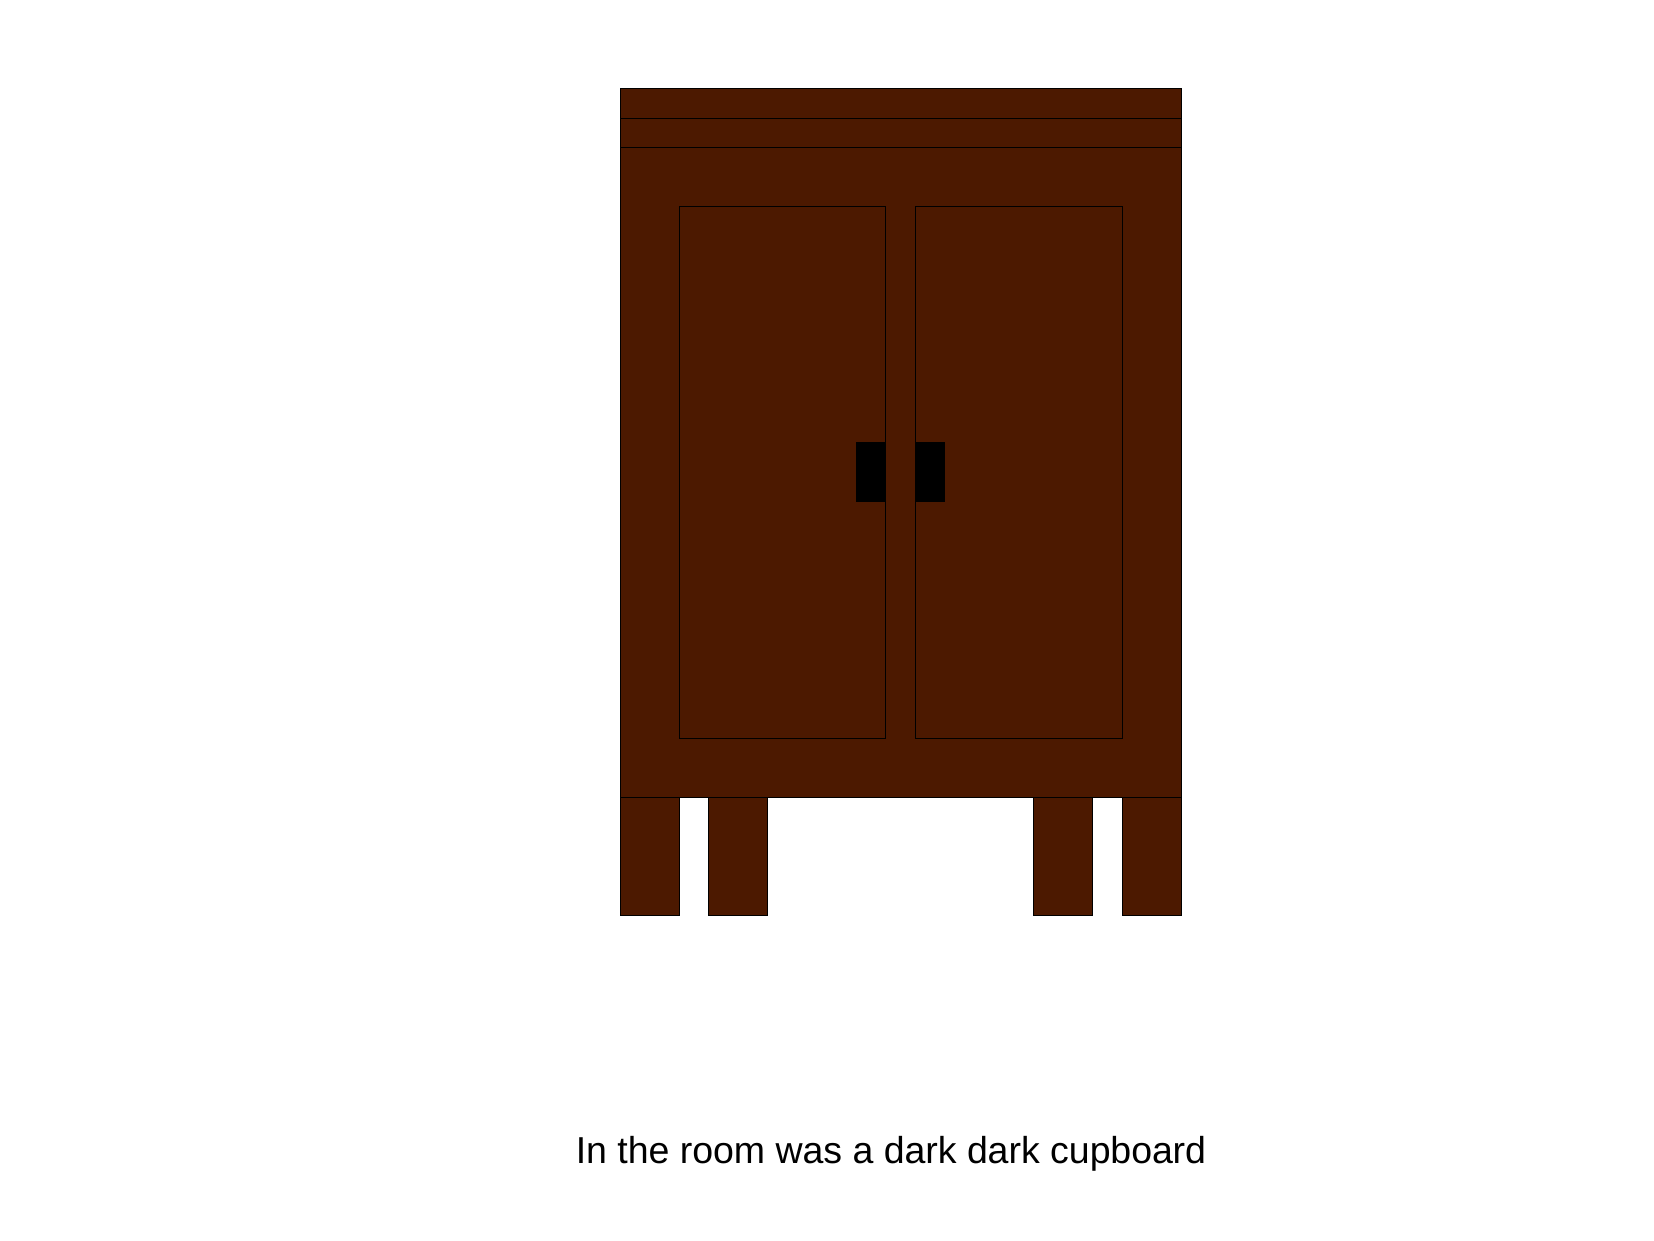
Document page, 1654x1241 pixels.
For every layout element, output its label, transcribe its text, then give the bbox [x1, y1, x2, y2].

text_box [82, 148, 1571, 1102]
text_box [620, 88, 1182, 118]
text_box In the room was a dark dark cupboard [561, 1122, 1241, 1179]
text_box [620, 119, 1182, 147]
